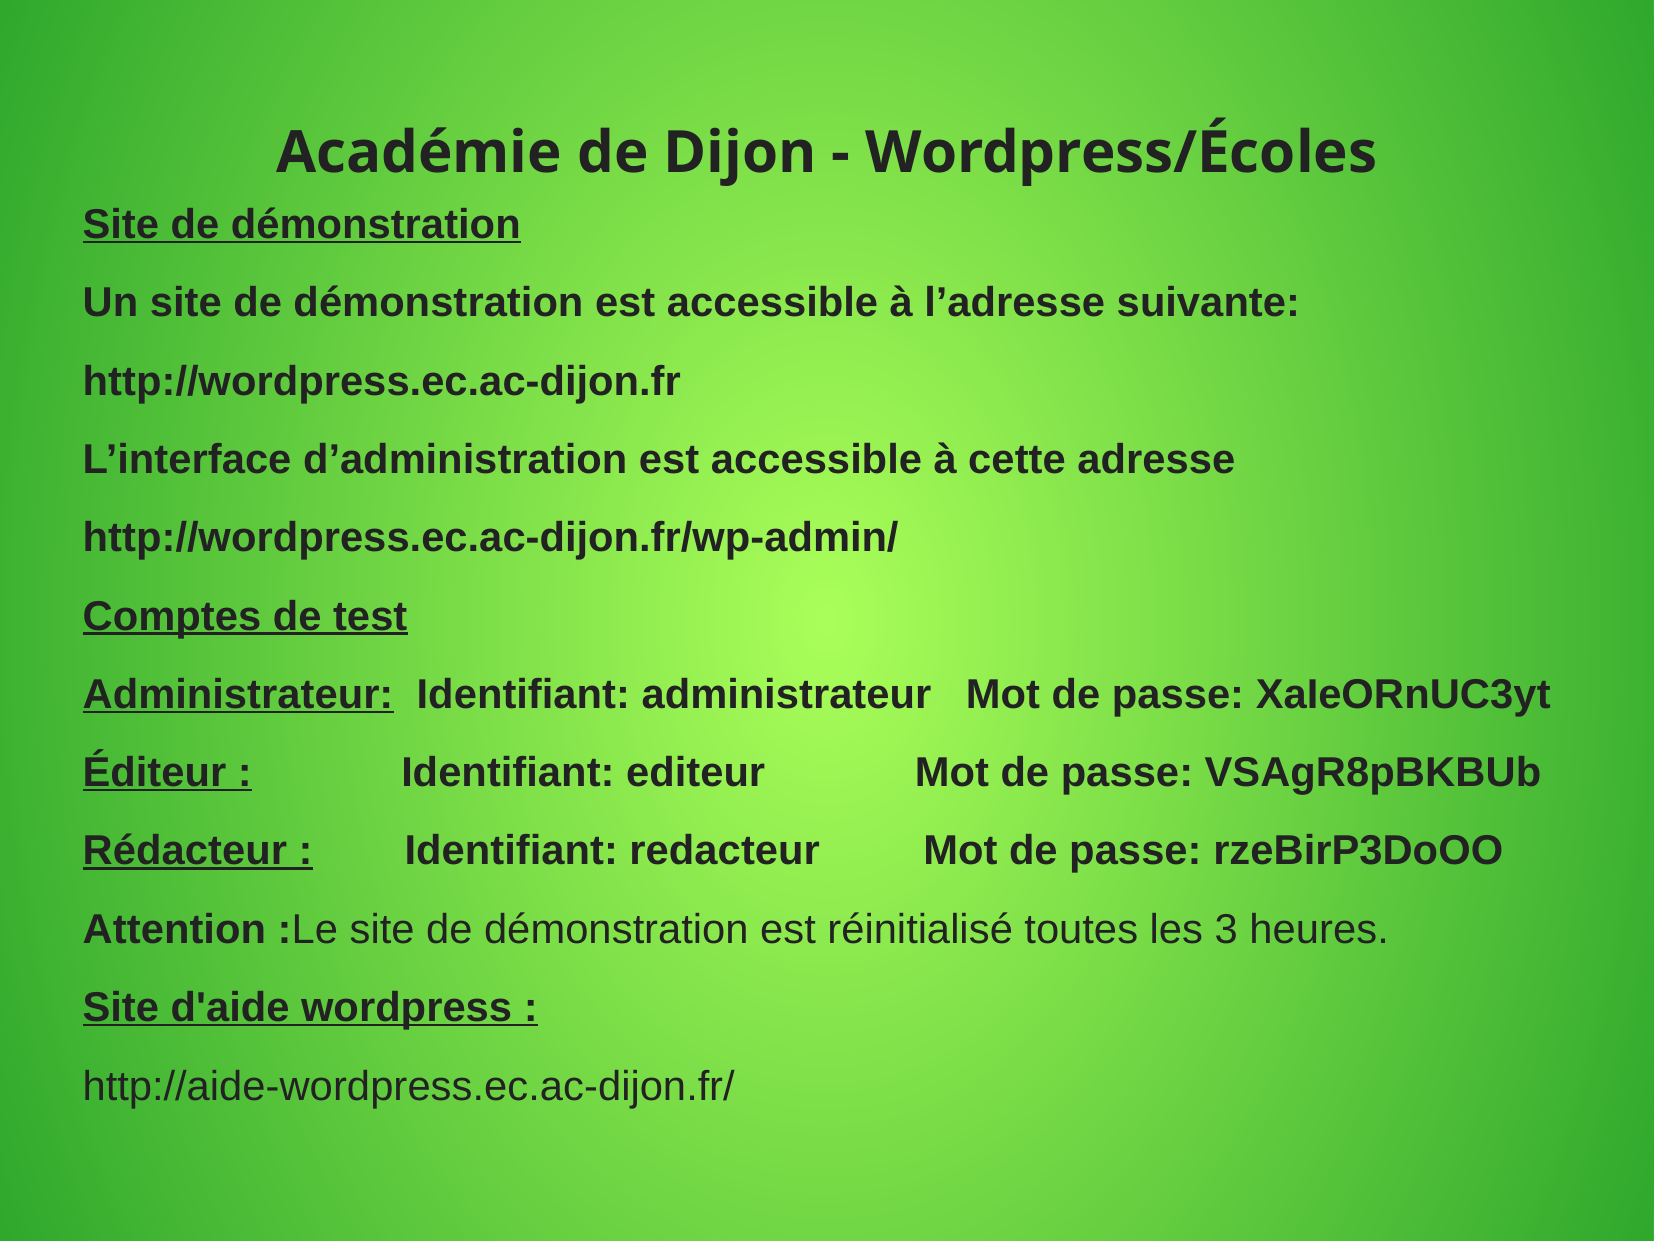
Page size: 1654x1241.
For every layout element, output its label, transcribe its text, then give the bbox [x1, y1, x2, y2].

list Site de démonstration Un site de démonstration est accessible à l’adresse suivante: http://wordpress.ec.ac-dijon.fr L’interface d’administration est accessible à cette adresse http://wordpress.ec.ac-dijon.fr/wp-admin/ Comptes de test Administrateur: Identifiant: administrateur Mot de passe: XaIeORnUC3yt Éditeur : Identifiant: editeur Mot de passe: VSAgR8pBKBUb Rédacteur : Identifiant: redacteur Mot de passe: rzeBirP3DoOO Attention :Le site de démonstration est réinitialisé toutes les 3 heures. Site d'aide wordpress : http://aide-wordpress.ec.ac-dijon.fr/ [82, 200, 1571, 1205]
title Académie de Dijon - Wordpress/Écoles [82, 47, 1571, 200]
